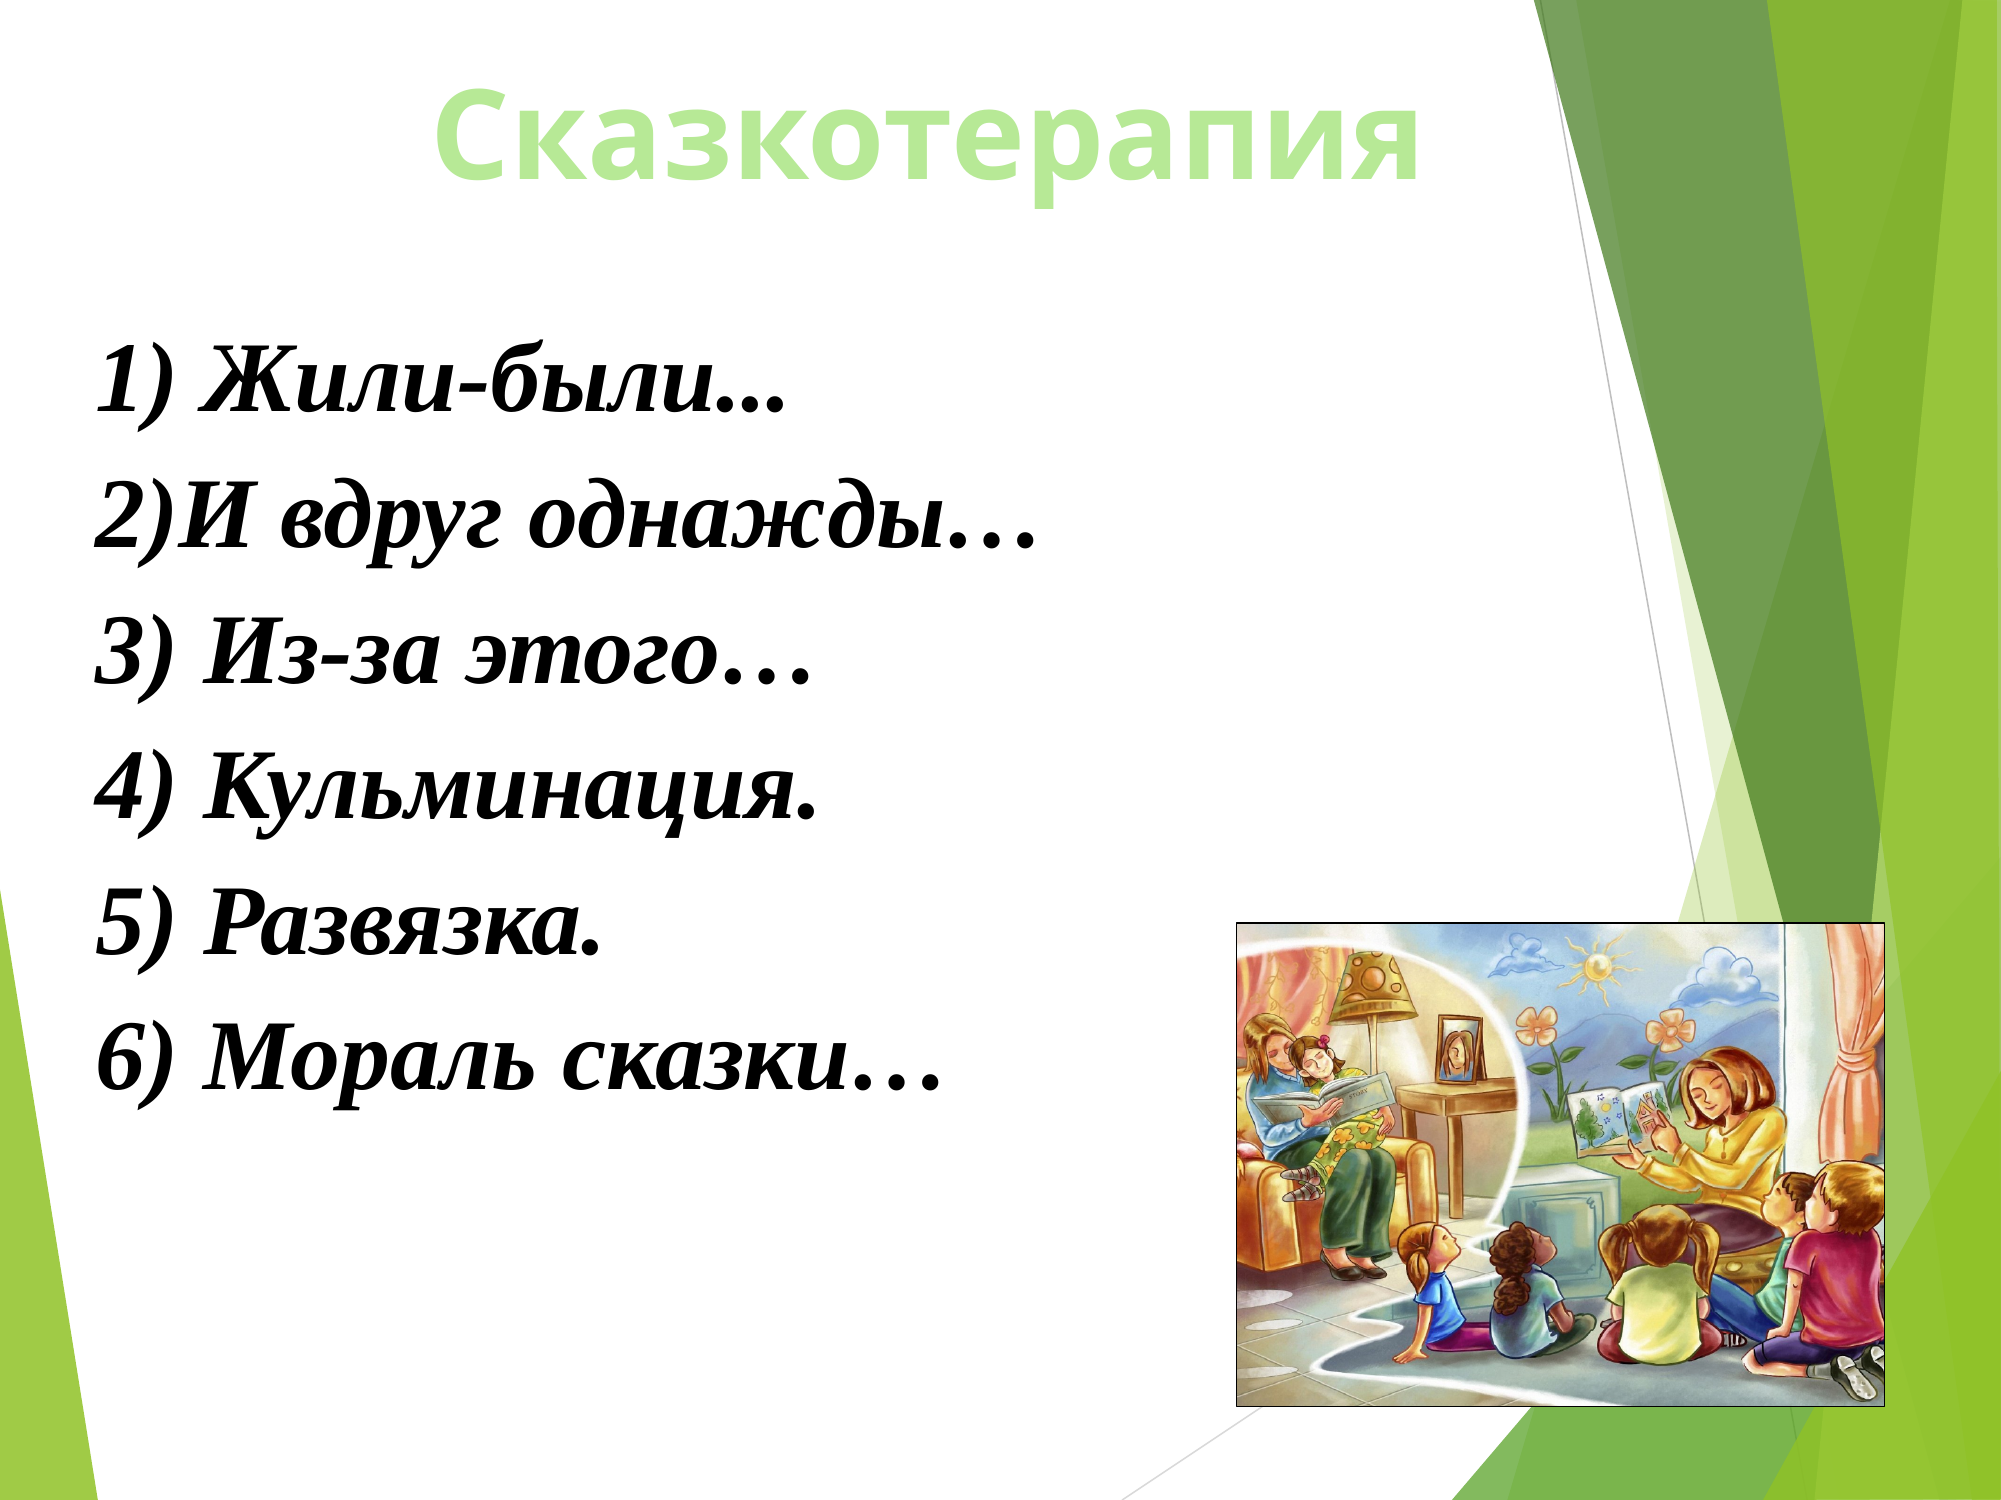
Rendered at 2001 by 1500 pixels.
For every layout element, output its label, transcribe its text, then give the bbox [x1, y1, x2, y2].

text_box Сказкотерапия [416, 47, 1442, 212]
text_box 1) Жили-были... 2)И вдруг однажды… 3) Из-за этого… 4) Кульминация. 5) Развязка. 6) Мораль сказки… [80, 304, 1309, 1118]
picture [1237, 923, 1884, 1406]
